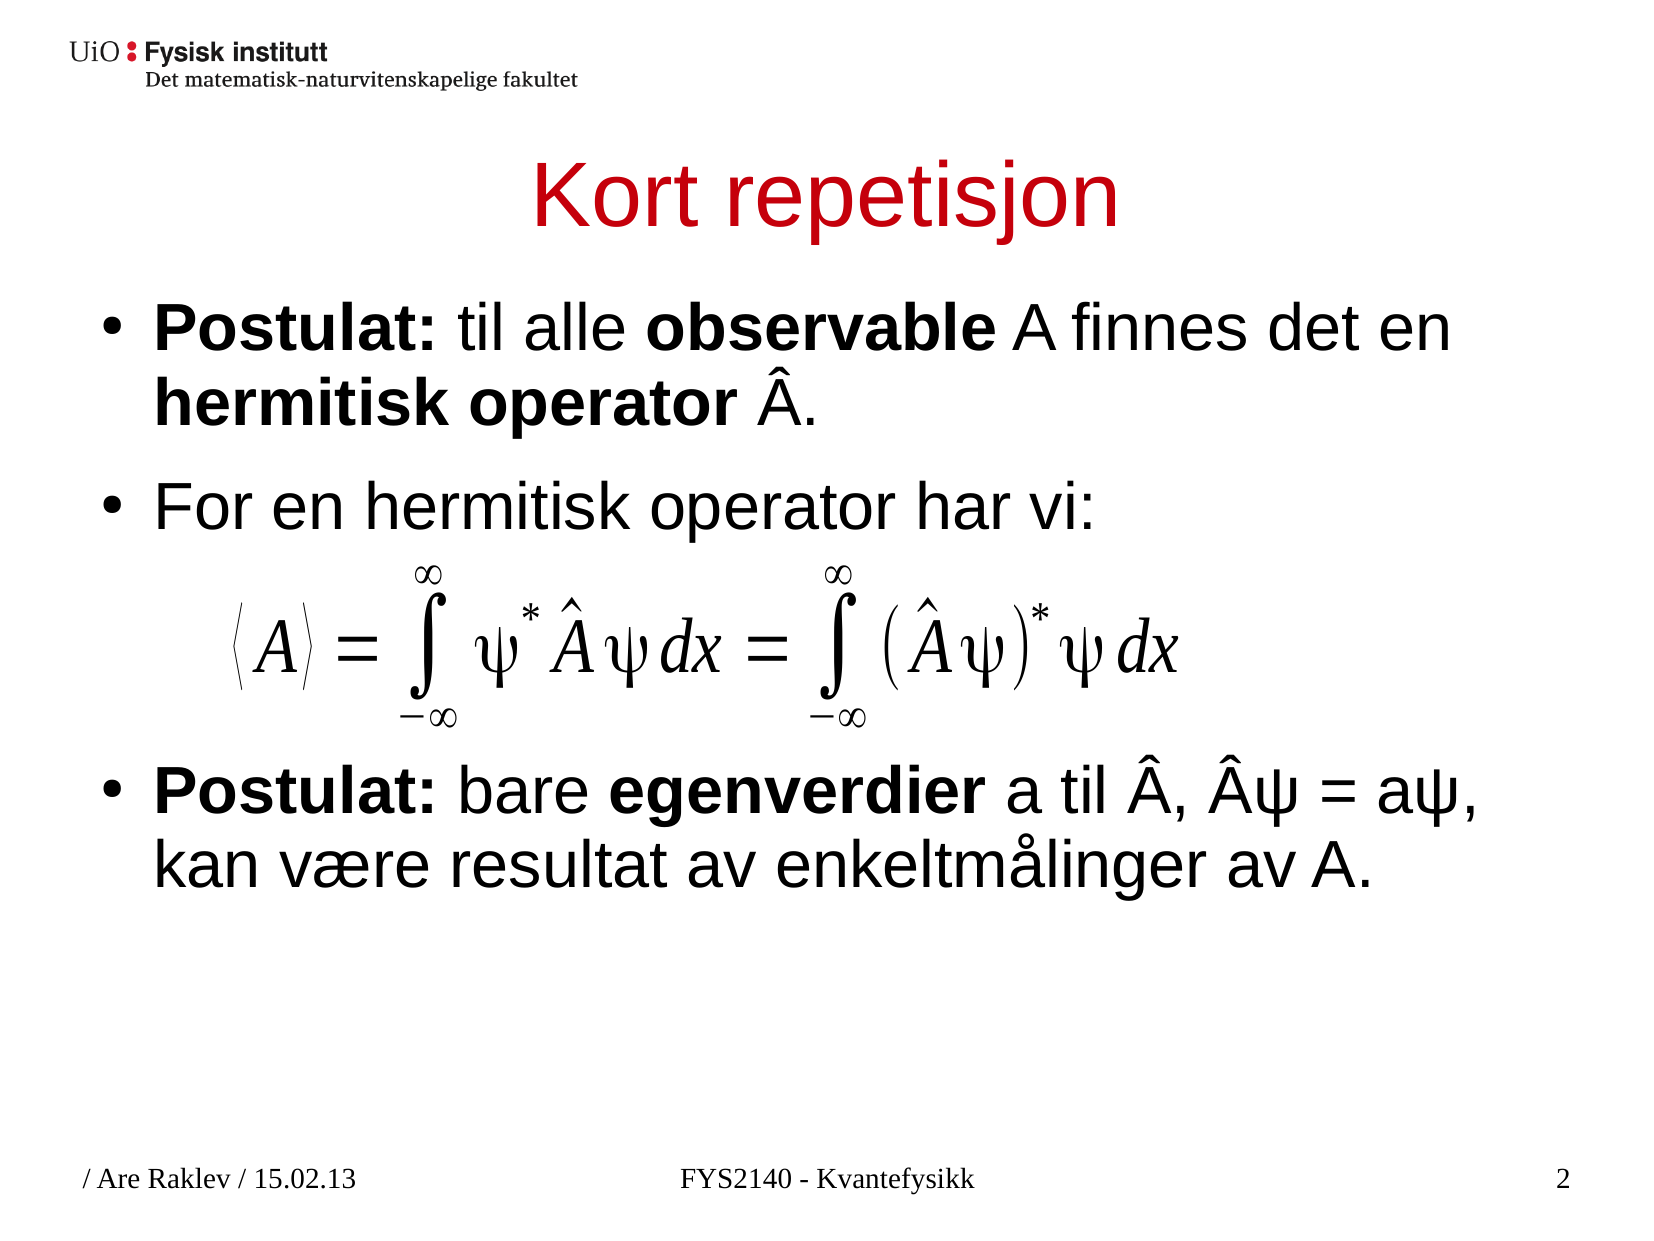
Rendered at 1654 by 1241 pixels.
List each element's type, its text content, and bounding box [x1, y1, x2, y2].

list Postulat: til alle observable A finnes det en hermitisk operator Â. For en hermitisk operator har vi: Postulat: bare egenverdier a til Â, Âψ = aψ, kan være resultat av enkeltmålinger av A. [82, 290, 1576, 1094]
title Kort repetisjon [82, 90, 1571, 290]
picture [68, 37, 581, 93]
chart [225, 564, 1188, 731]
